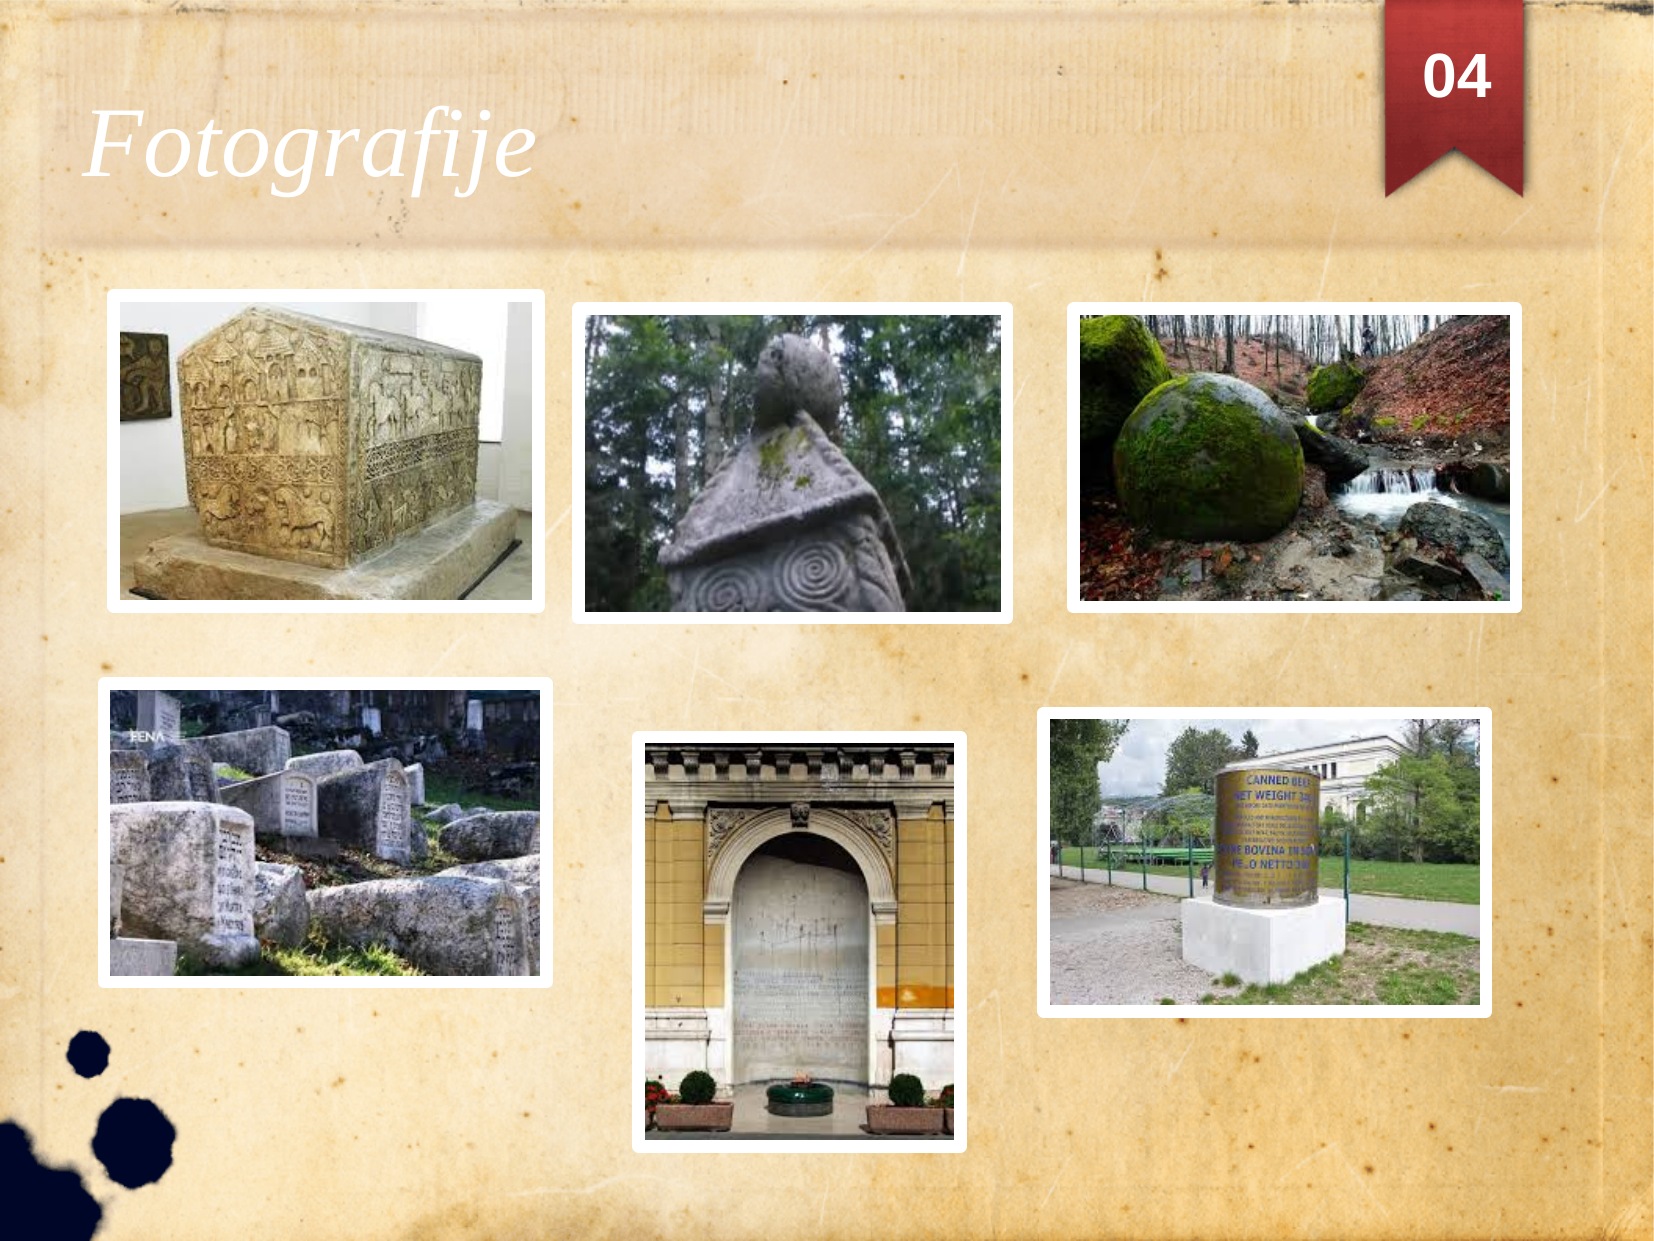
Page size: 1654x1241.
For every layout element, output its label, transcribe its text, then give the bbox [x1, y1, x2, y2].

text_box 04 [1407, 33, 1507, 119]
picture [0, 0, 1654, 1241]
title Fotografije [82, 49, 1347, 237]
